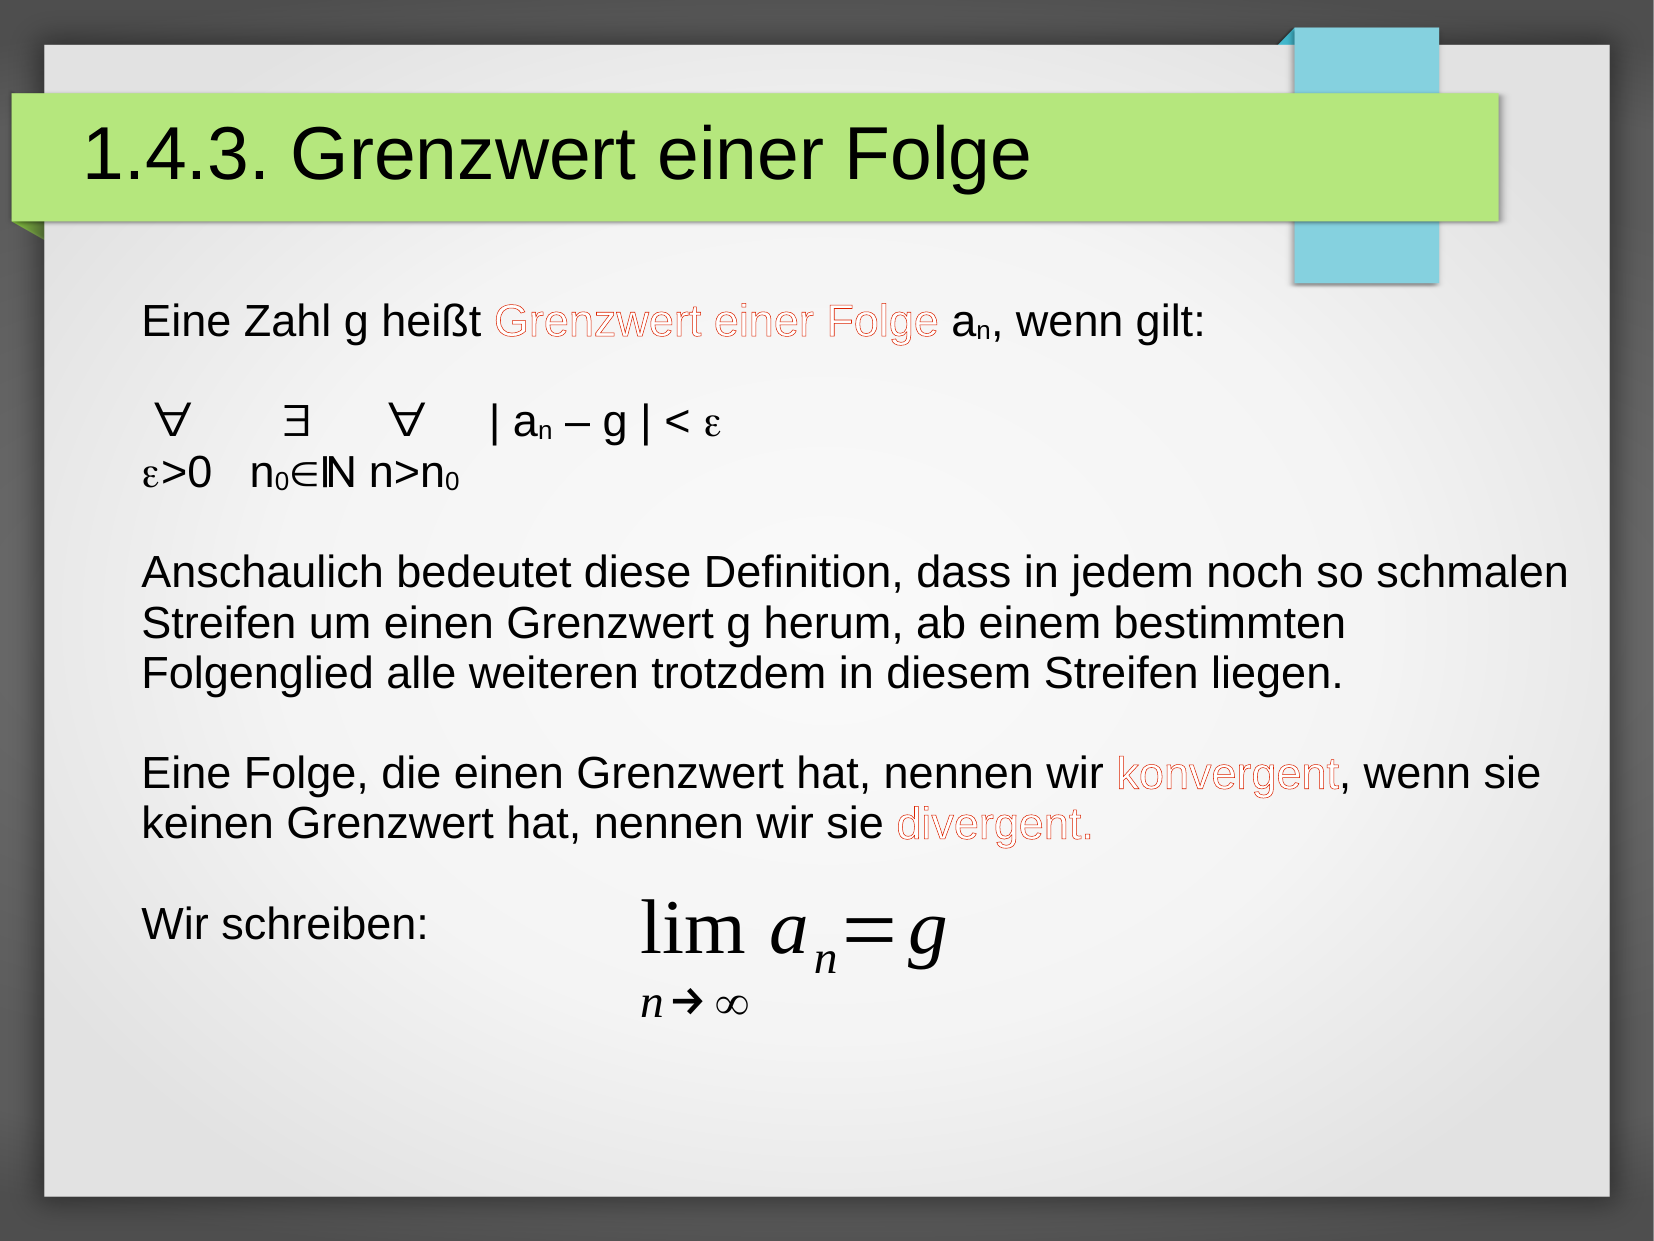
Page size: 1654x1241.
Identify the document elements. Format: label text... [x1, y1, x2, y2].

picture [0, 0, 1654, 1241]
title 1.4.3. Grenzwert einer Folge [82, 94, 1264, 213]
chart [620, 885, 969, 1026]
list Eine Zahl g heißt Grenzwert einer Folge an, wenn gilt: ∀ ∃ ∀ | an – g | < ε ε>0 n0∈ℕ n>n0 Anschaulich bedeutet diese Definition, dass in jedem noch so schmalen Streifen um einen Grenzwert g herum, ab einem bestimmten Folgenglied alle weiteren trotzdem in diesem Streifen liegen. Eine Folge, die einen Grenzwert hat, nennen wir konvergent, wenn sie keinen Grenzwert hat, nennen wir sie divergent. Wir schreiben: [82, 295, 1571, 1015]
